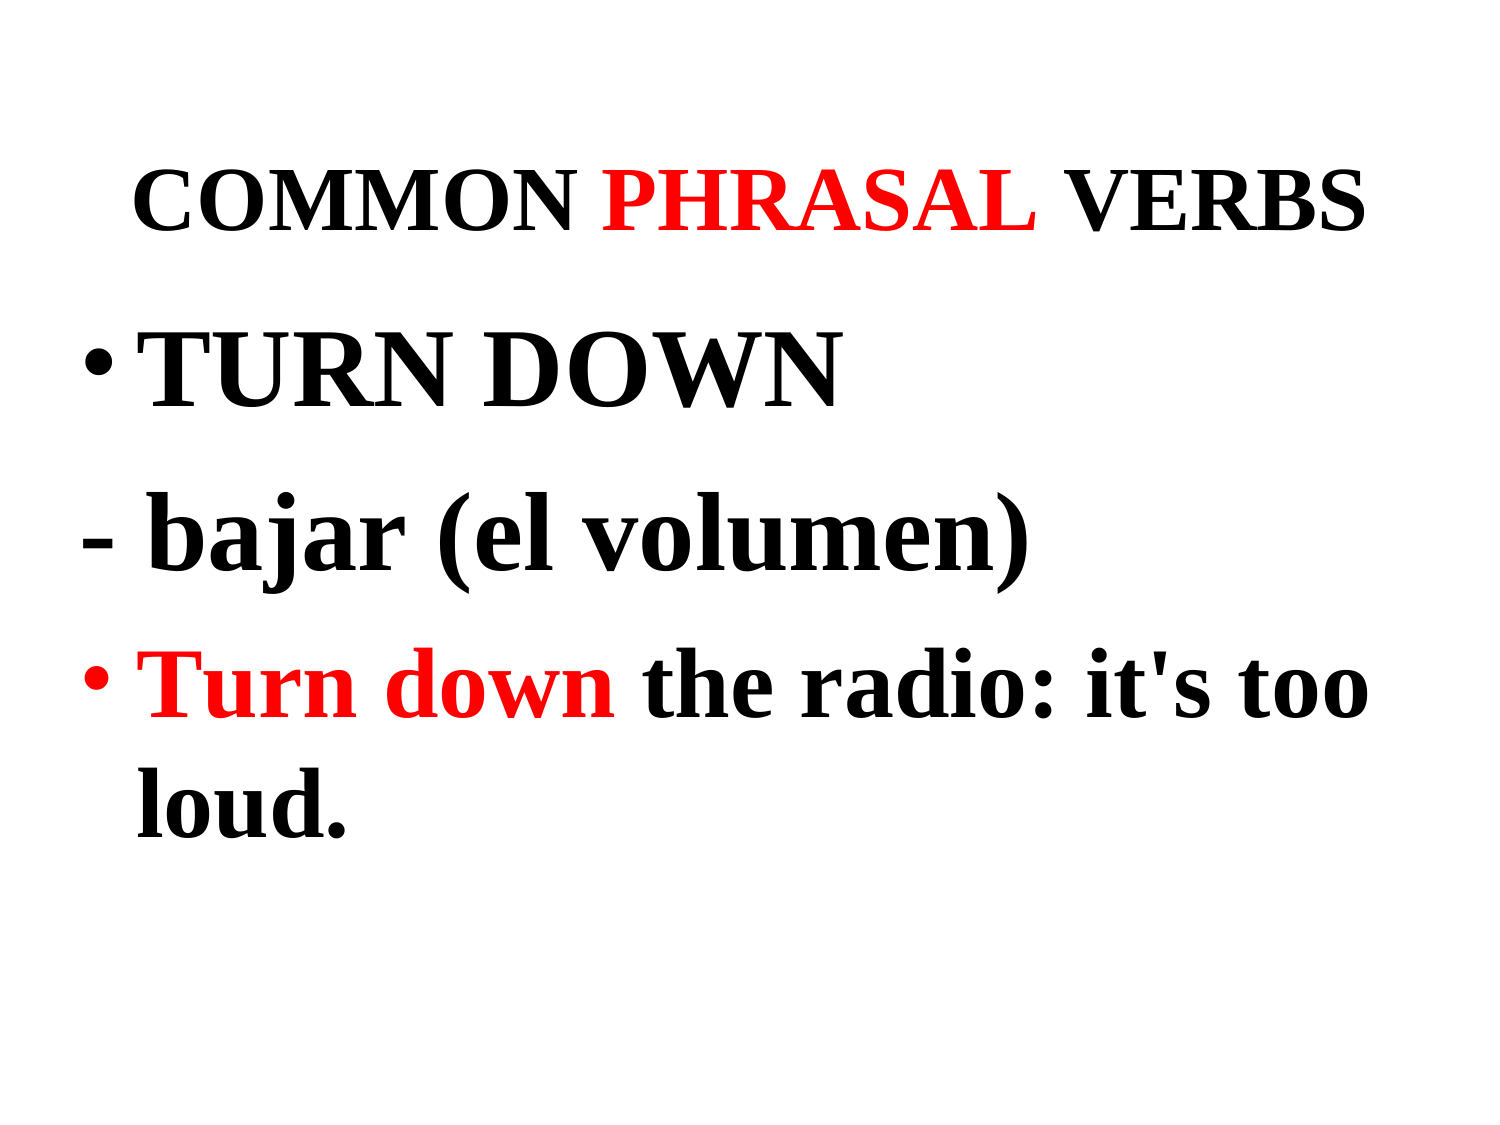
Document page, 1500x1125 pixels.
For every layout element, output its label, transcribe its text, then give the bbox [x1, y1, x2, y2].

title COMMON PHRASAL VERBS [112, 99, 1388, 286]
list TURN DOWN - bajar (el volumen) Turn down the radio: it's too loud. [64, 286, 1436, 1000]
